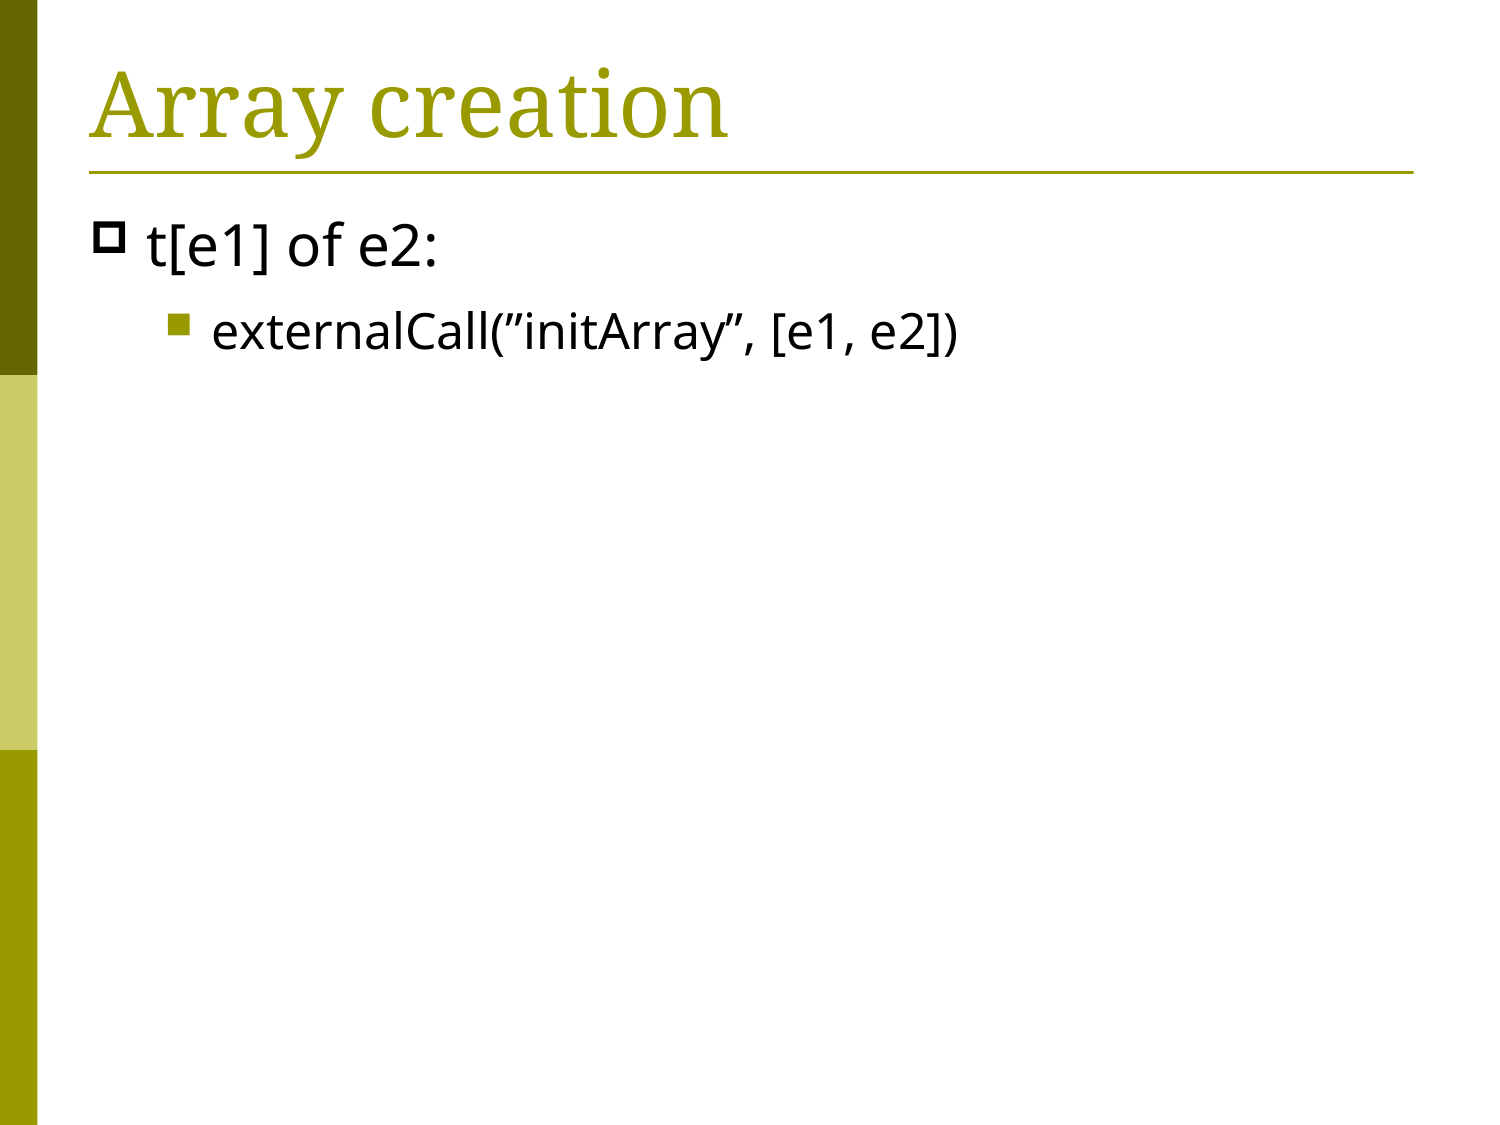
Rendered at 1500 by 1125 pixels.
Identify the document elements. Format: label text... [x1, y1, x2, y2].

list t[e1] of e2: externalCall(”initArray”, [e1, e2]) [75, 196, 1426, 1006]
title Array creation [75, 45, 1426, 173]
